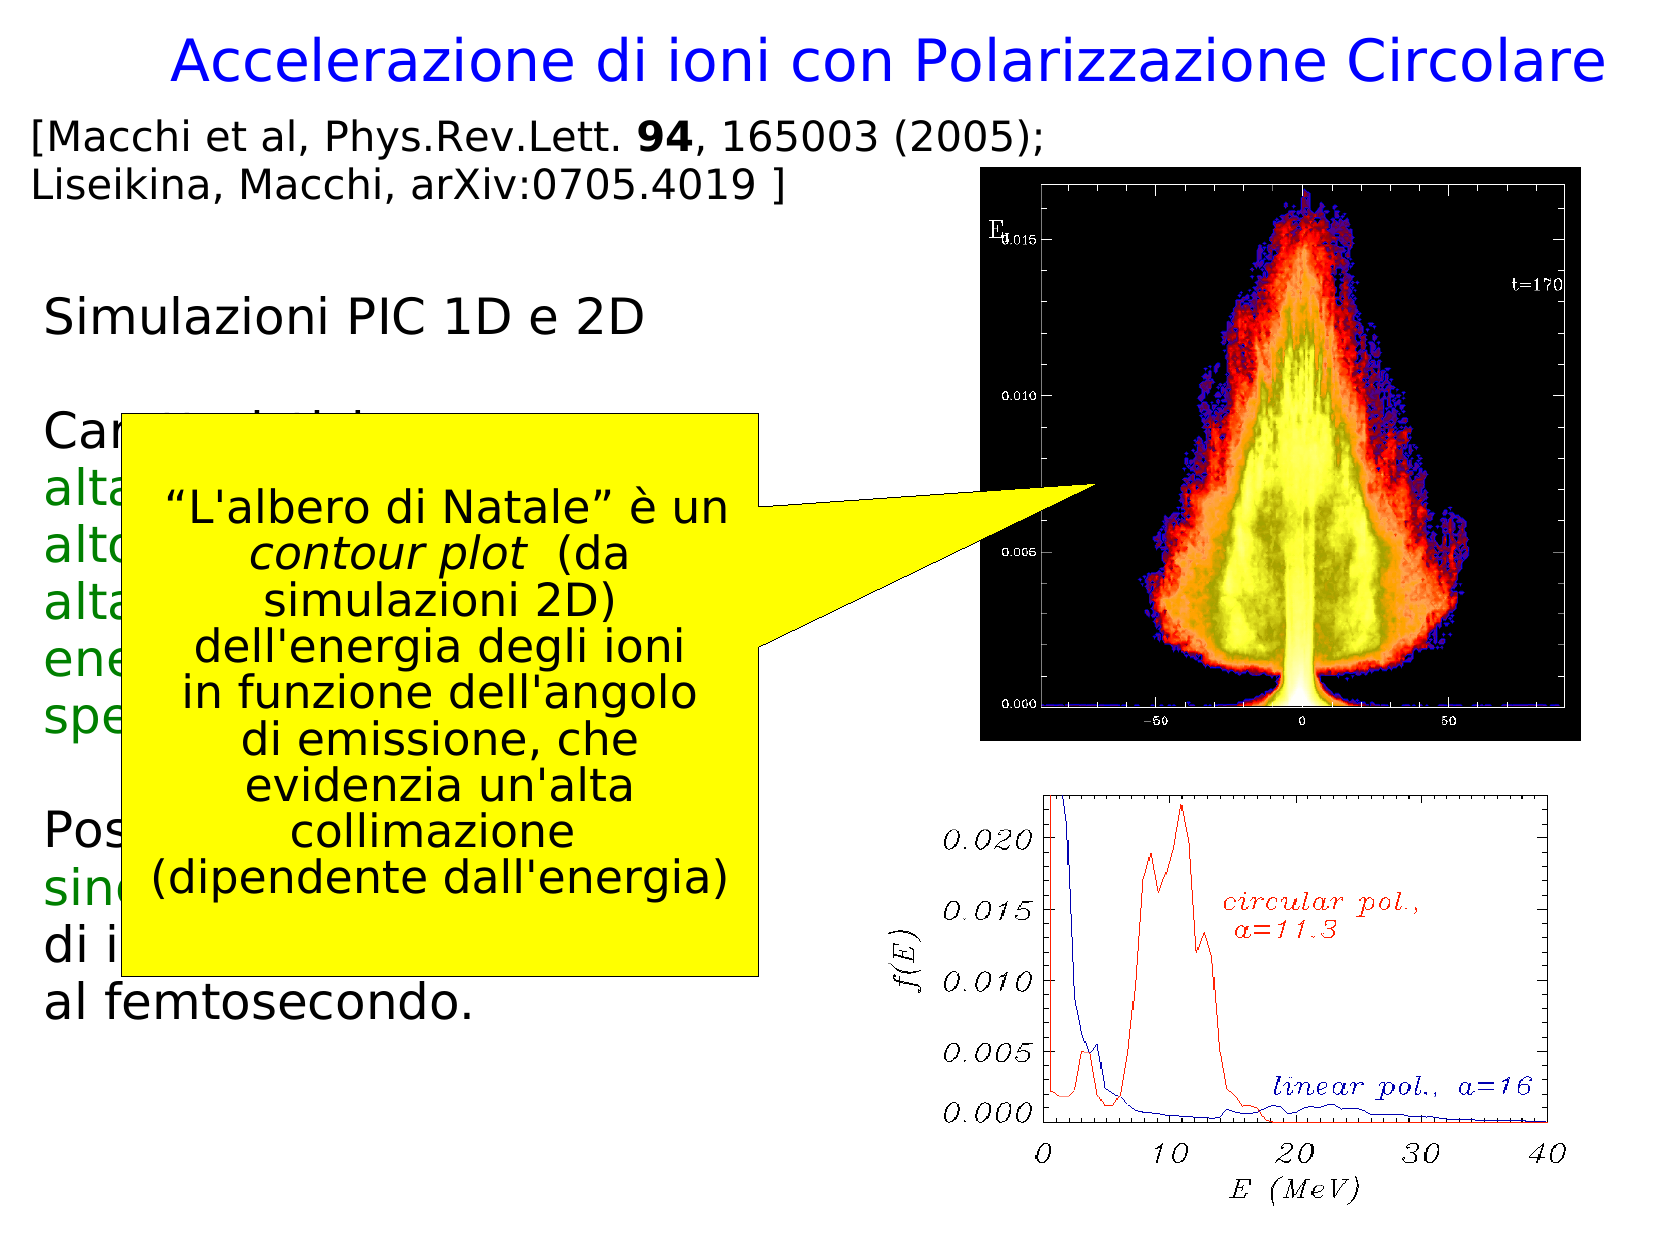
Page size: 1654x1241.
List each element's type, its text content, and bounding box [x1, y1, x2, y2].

text_box “L'albero di Natale” è un contour plot (da simulazioni 2D) dell'energia degli ioni in funzione dell'angolo di emissione, che evidenzia un'alta collimazione (dipendente dall'energia) [121, 413, 1099, 977]
text_box [Macchi et al, Phys.Rev.Lett. 94, 165003 (2005); Liseikina, Macchi, arXiv:0705.4019 ] [15, 106, 1121, 218]
text_box Simulazioni PIC 1D e 2D Caratteristiche: alta efficienza (>10%), alto numero di ioni, alta collimazione (<5°), energie 1-10 MeV, spettro “stretto”; Possibile produrre un singolo impulso ultrabreve di ioni usando impulsi laser al femtosecondo. [28, 281, 744, 1096]
picture [852, 167, 1604, 1230]
text_box Accelerazione di ioni con Polarizzazione Circolare [155, 25, 1624, 101]
